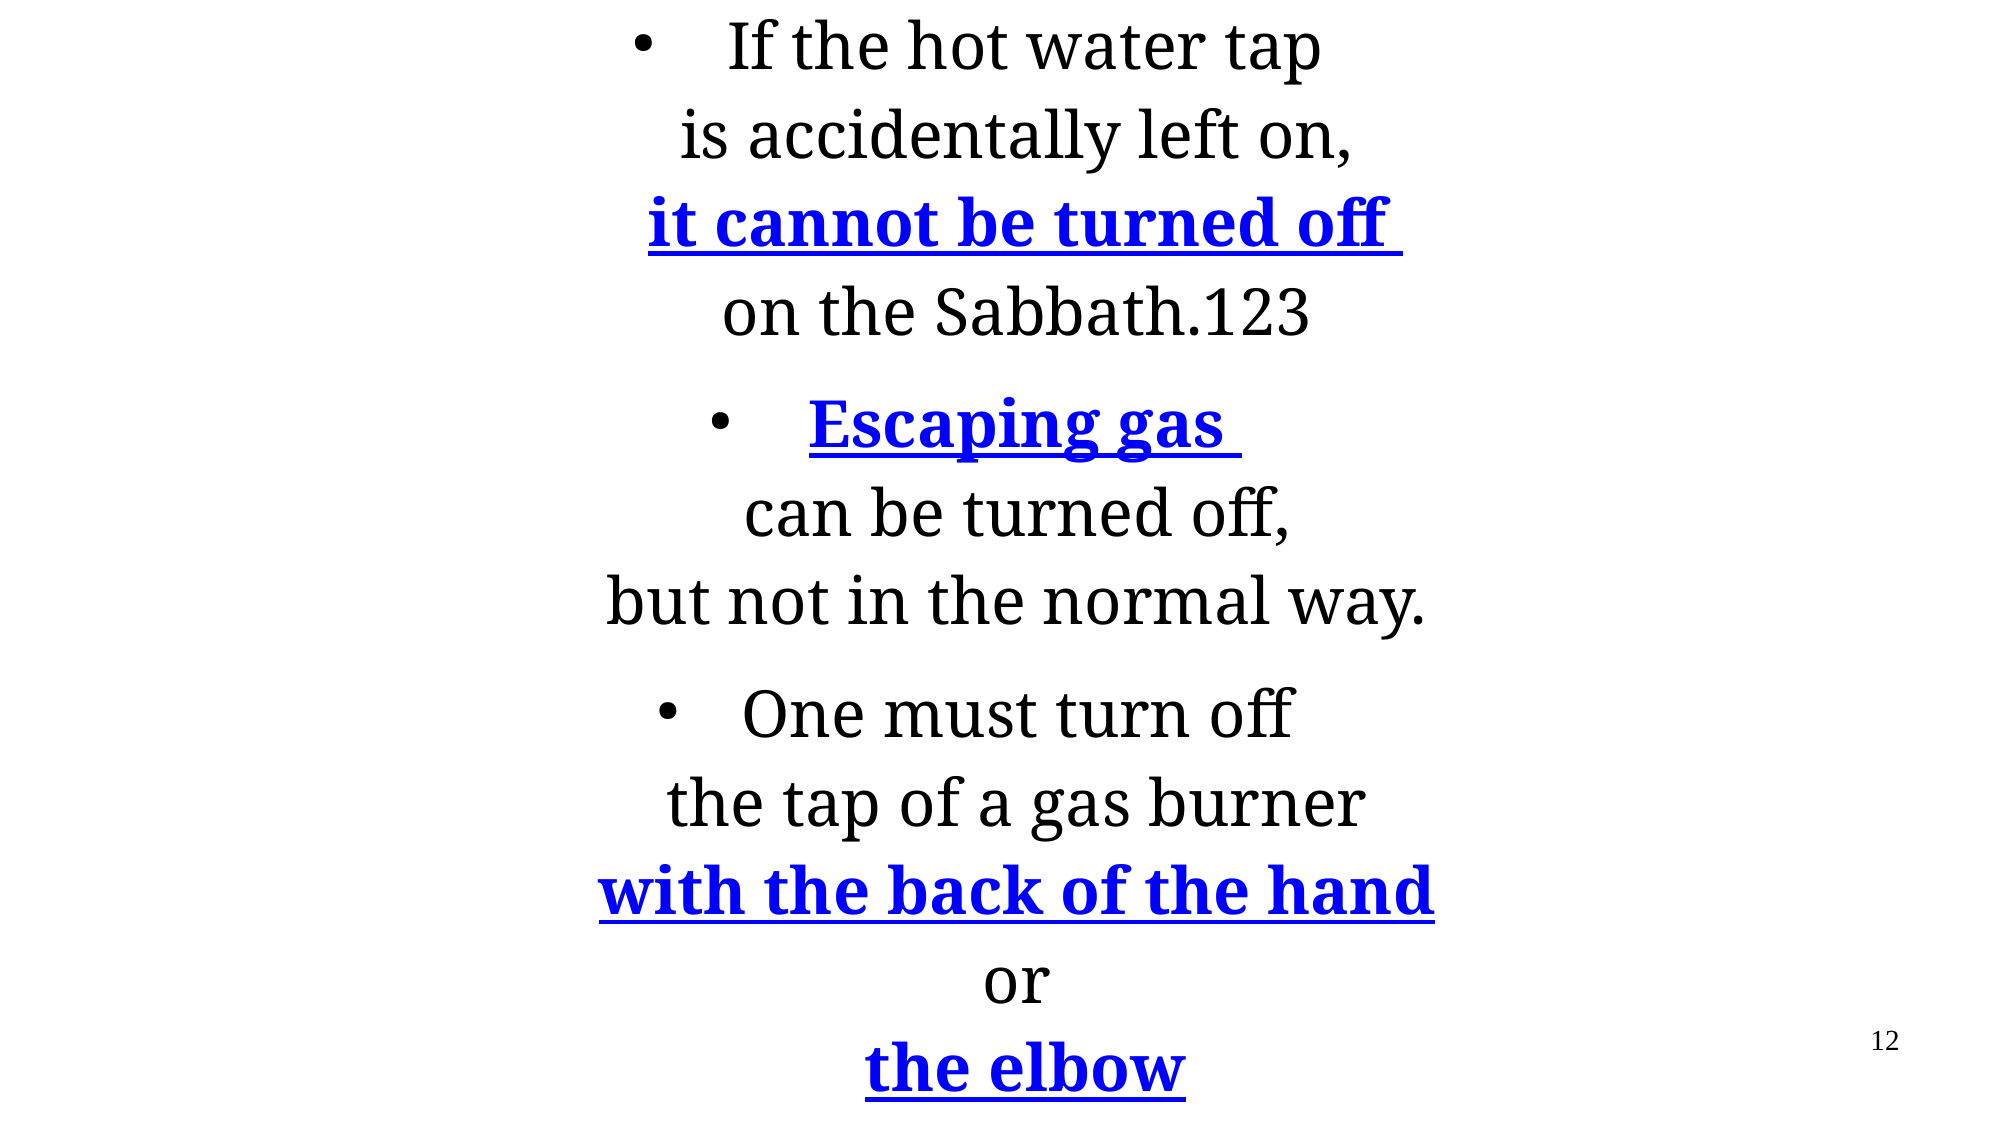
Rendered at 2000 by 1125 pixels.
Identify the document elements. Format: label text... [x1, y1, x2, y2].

list If the hot water tap is accidentally left on, it cannot be turned off on the Sabbath.123 Escaping gas can be turned off, but not in the normal way. One must turn off the tap of a gas burner with the back of the hand or the elbow [0, 0, 1996, 1123]
